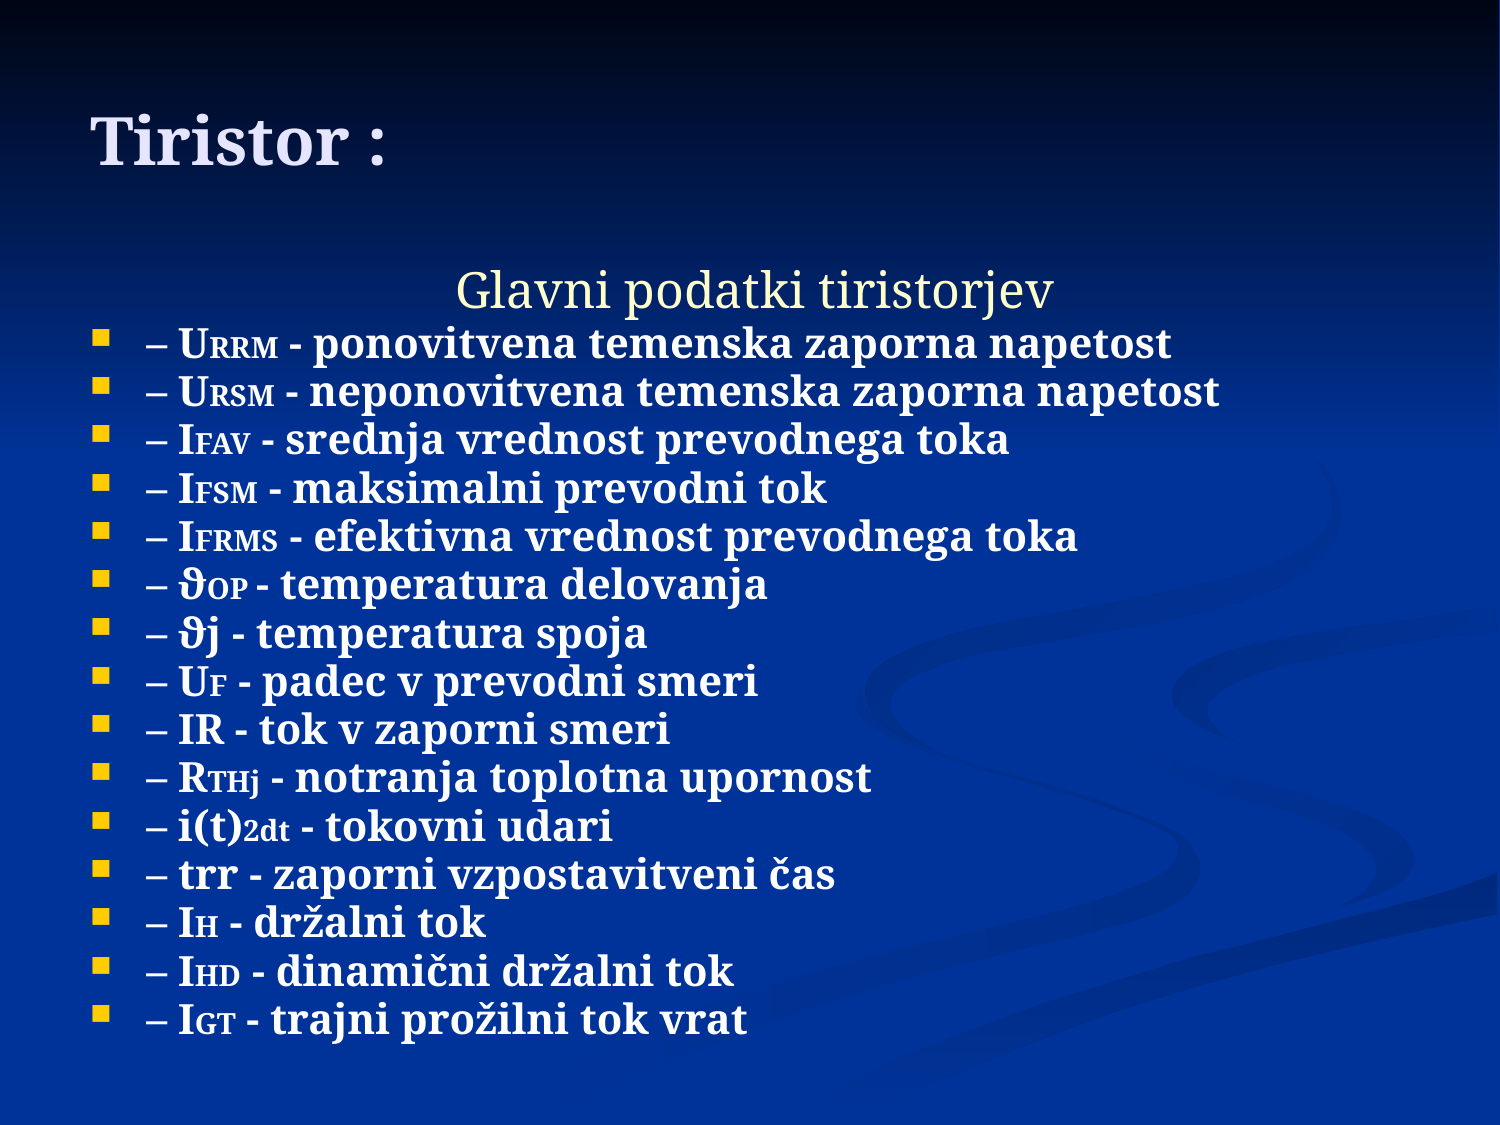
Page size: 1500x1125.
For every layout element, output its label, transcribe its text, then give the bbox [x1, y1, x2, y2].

list Glavni podatki tiristorjev – URRM - ponovitvena temenska zaporna napetost – URSM - neponovitvena temenska zaporna napetost – IFAV - srednja vrednost prevodnega toka – IFSM - maksimalni prevodni tok – IFRMS - efektivna vrednost prevodnega toka – ϑOP - temperatura delovanja – ϑj - temperatura spoja – UF - padec v prevodni smeri – IR - tok v zaporni smeri – RTHj - notranja toplotna upornost – i(t)2dt - tokovni udari – trr - zaporni vzpostavitveni čas – IH - držalni tok – IHD - dinamični držalni tok – IGT - trajni prožilni tok vrat [75, 262, 1436, 1083]
title Tiristor : [75, 45, 1425, 233]
